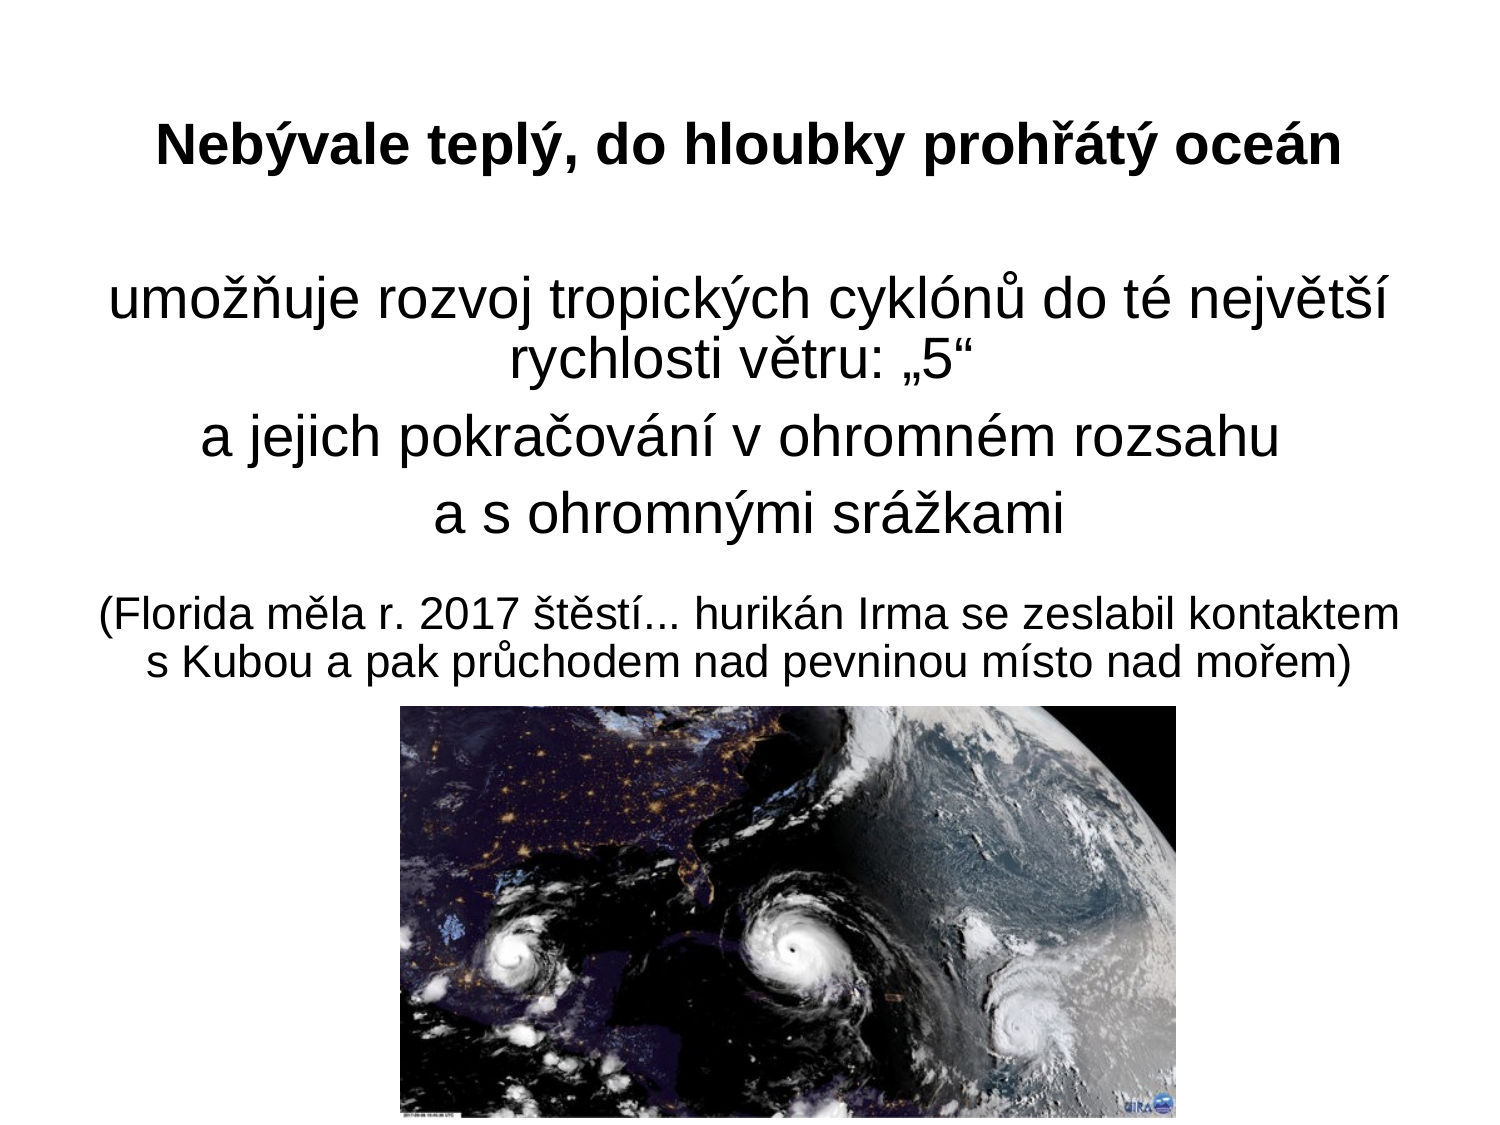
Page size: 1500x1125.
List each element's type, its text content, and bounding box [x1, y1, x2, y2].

picture [400, 706, 1176, 1118]
subtitle Nebývale teplý, do hloubky prohřátý oceán umožňuje rozvoj tropických cyklónů do té největší rychlosti větru: „5“ a jejich pokračování v ohromném rozsahu a s ohromnými srážkami (Florida měla r. 2017 štěstí... hurikán Irma se zeslabil kontaktem s Kubou a pak průchodem nad pevninou místo nad mořem) [75, 21, 1425, 915]
